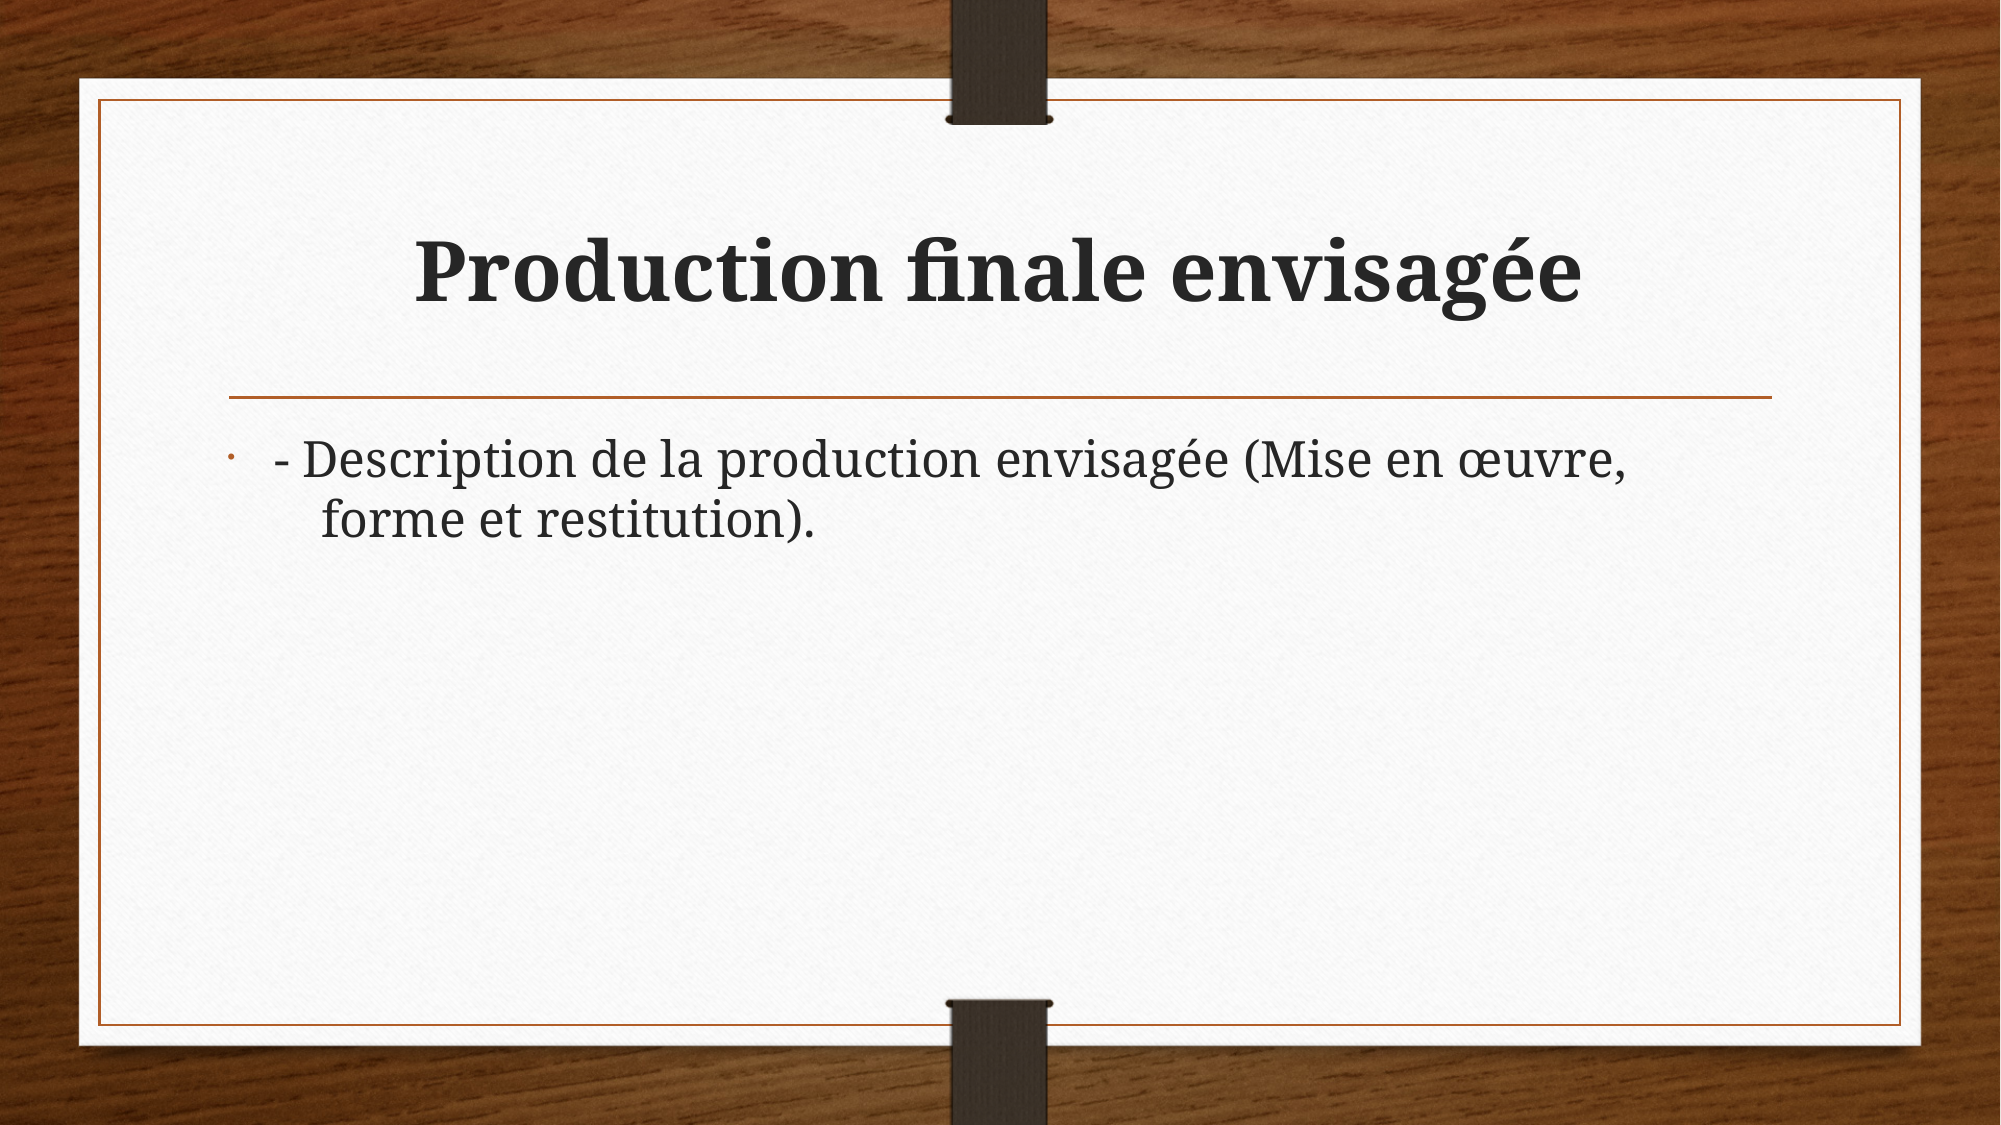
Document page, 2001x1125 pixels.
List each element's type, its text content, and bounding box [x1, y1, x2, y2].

list - Description de la production envisagée (Mise en œuvre, forme et restitution). [212, 419, 1788, 964]
title Production finale envisagée [212, 161, 1788, 376]
